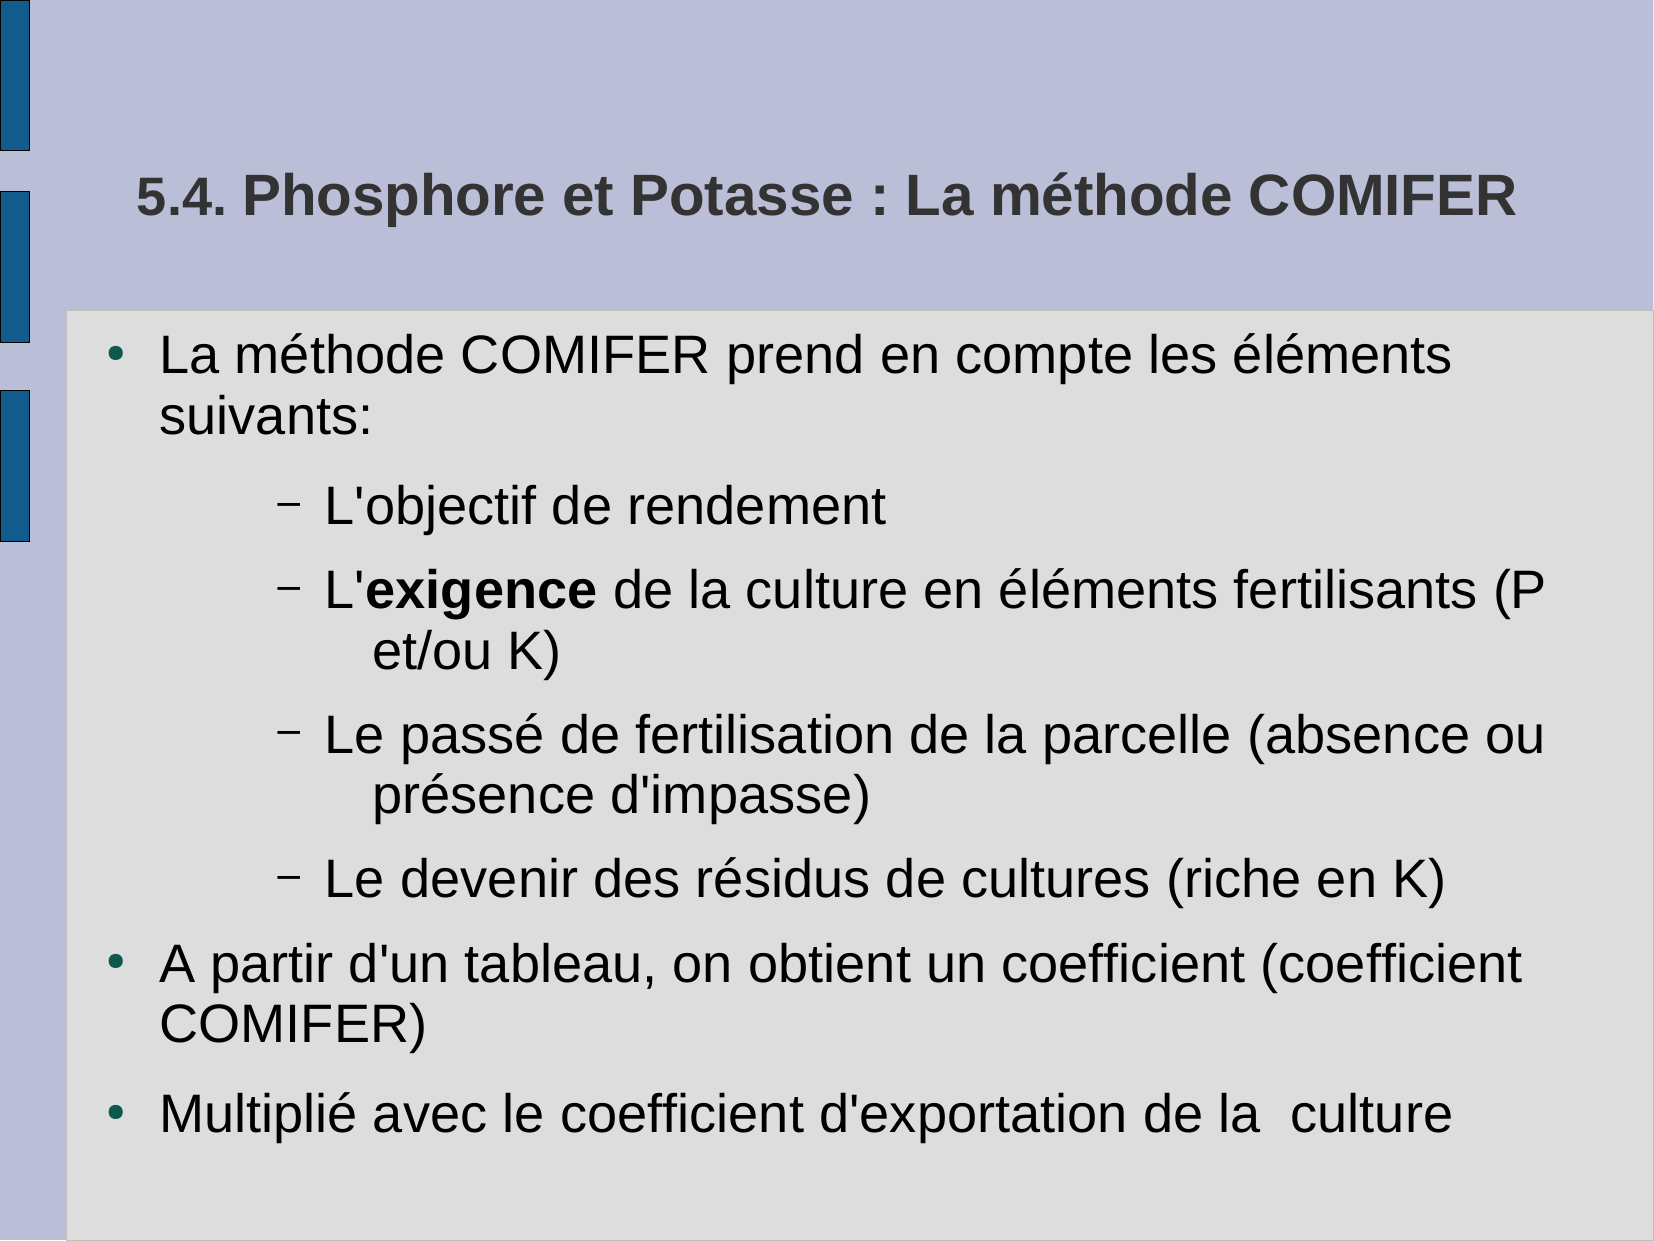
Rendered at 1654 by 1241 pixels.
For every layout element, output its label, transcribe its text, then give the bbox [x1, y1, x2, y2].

title 5.4. Phosphore et Potasse : La méthode COMIFER [121, 91, 1534, 299]
list La méthode COMIFER prend en compte les éléments suivants: L'objectif de rendement L'exigence de la culture en éléments fertilisants (P et/ou K) Le passé de fertilisation de la parcelle (absence ou présence d'impasse) Le devenir des résidus de cultures (riche en K) A partir d'un tableau, on obtient un coefficient (coefficient COMIFER) Multiplié avec le coefficient d'exportation de la culture [88, 324, 1654, 1146]
